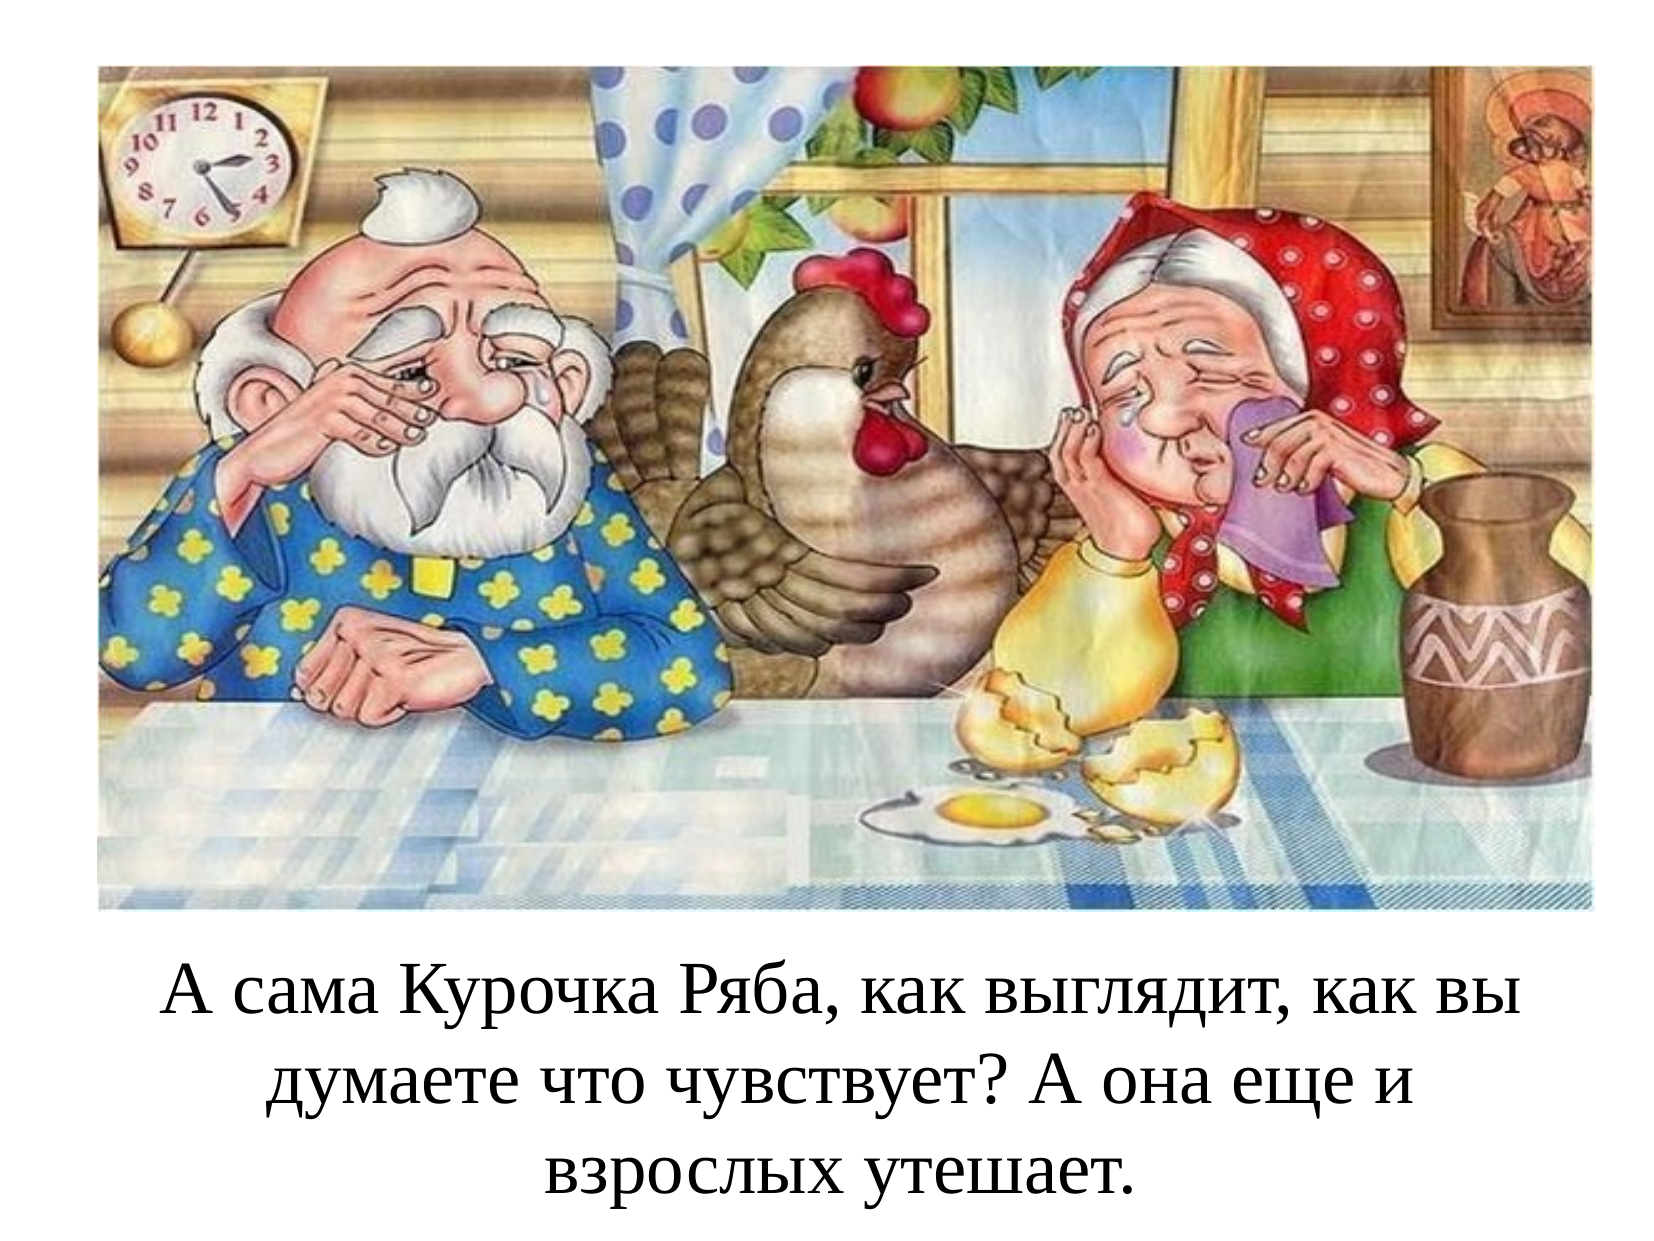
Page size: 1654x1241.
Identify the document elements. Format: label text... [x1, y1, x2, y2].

title А сама Курочка Ряба, как выглядит, как вы думаете что чувствует? А она еще и взрослых утешает. [97, 916, 1585, 1232]
picture [97, 65, 1595, 912]
